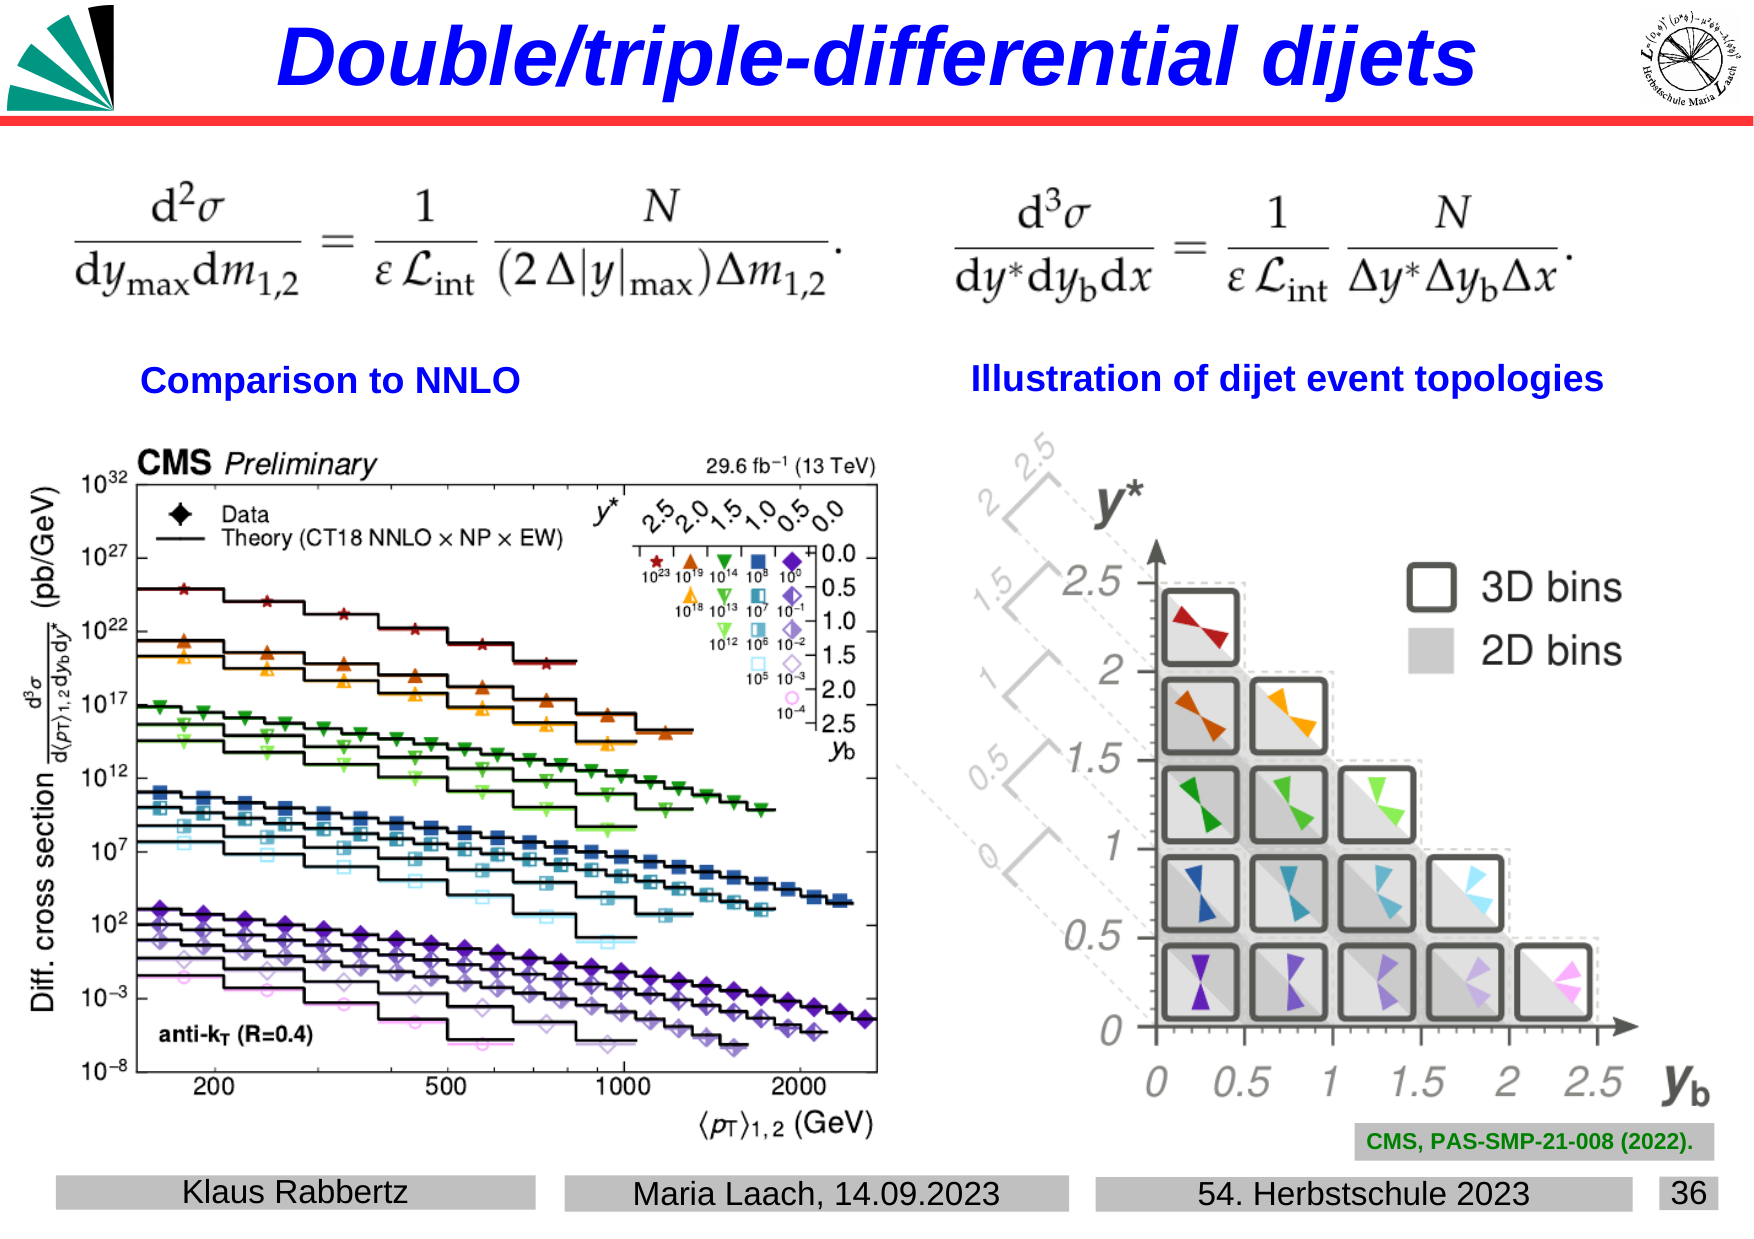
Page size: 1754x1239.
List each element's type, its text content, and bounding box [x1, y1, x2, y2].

picture [20, 407, 1740, 1161]
title Double/triple-differential dijets [129, 0, 1627, 114]
picture [941, 157, 1601, 337]
picture [7, 5, 114, 112]
text_box Illustration of dijet event topologies [959, 351, 1644, 407]
text_box Comparison to NNLO [128, 353, 547, 413]
picture [64, 149, 867, 329]
picture [1641, 11, 1741, 106]
text_box CMS, PAS-SMP-21-008 (2022). [1354, 1123, 1715, 1161]
